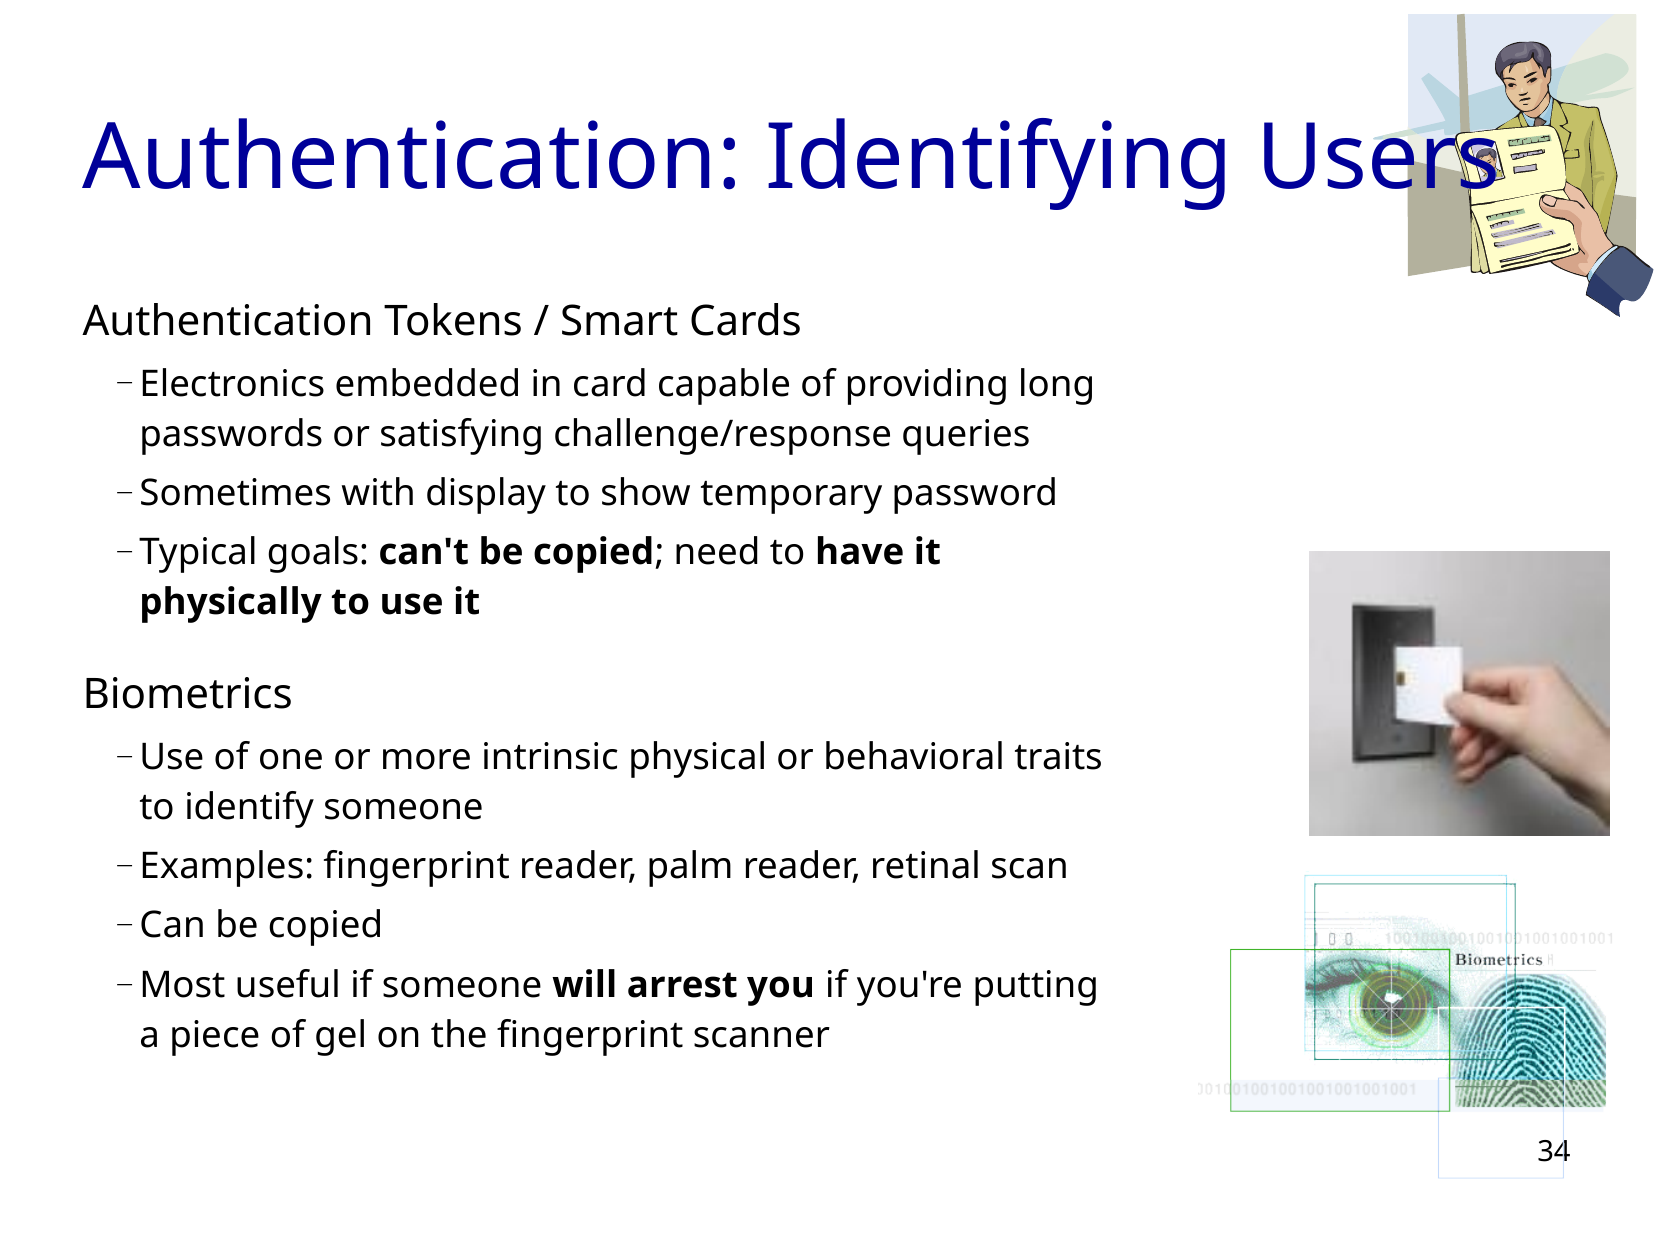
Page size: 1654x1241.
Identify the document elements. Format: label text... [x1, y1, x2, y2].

picture [1373, 13, 1654, 317]
title Authentication: Identifying Users [82, 49, 1571, 257]
list Authentication Tokens / Smart Cards Electronics embedded in card capable of providing long passwords or satisfying challenge/response queries Sometimes with display to show temporary password Typical goals: can't be copied; need to have it physically to use it Biometrics Use of one or more intrinsic physical or behavioral traits to identify someone Examples: fingerprint reader, palm reader, retinal scan Can be copied Most useful if someone will arrest you if you're putting a piece of gel on the fingerprint scanner [60, 290, 1111, 1096]
picture [1198, 551, 1626, 1186]
